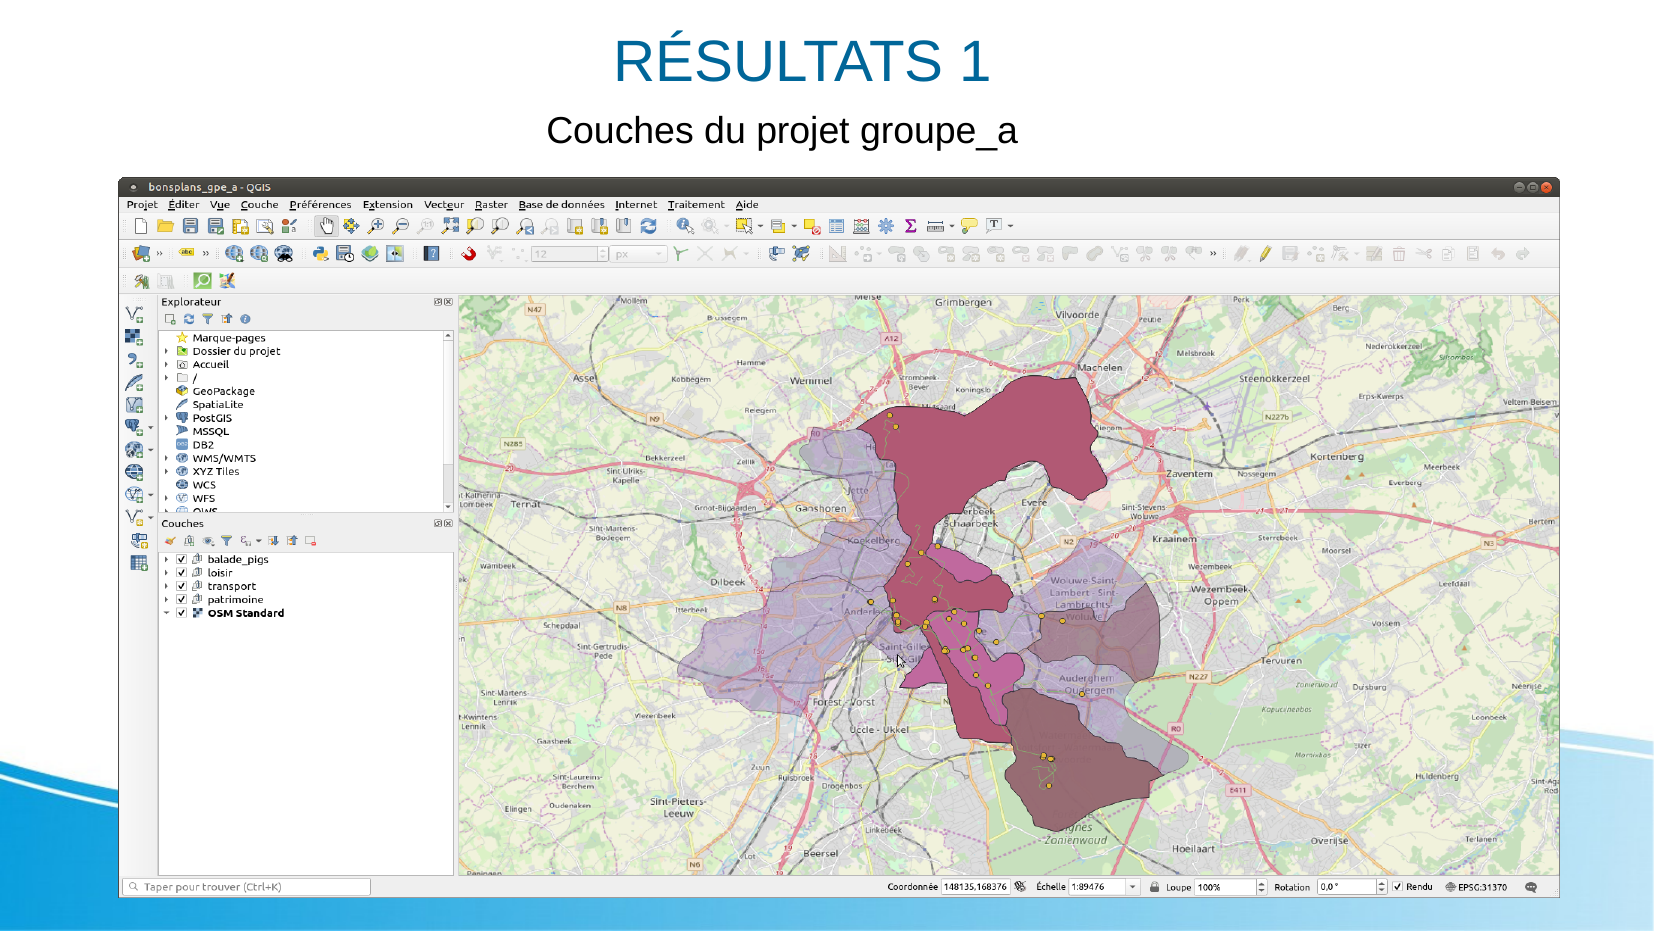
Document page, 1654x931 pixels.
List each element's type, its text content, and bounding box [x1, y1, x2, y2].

picture [0, 177, 1654, 931]
text_box Couches du projet groupe_a [531, 101, 1052, 178]
title RÉSULTATS 1 [59, 21, 1548, 95]
